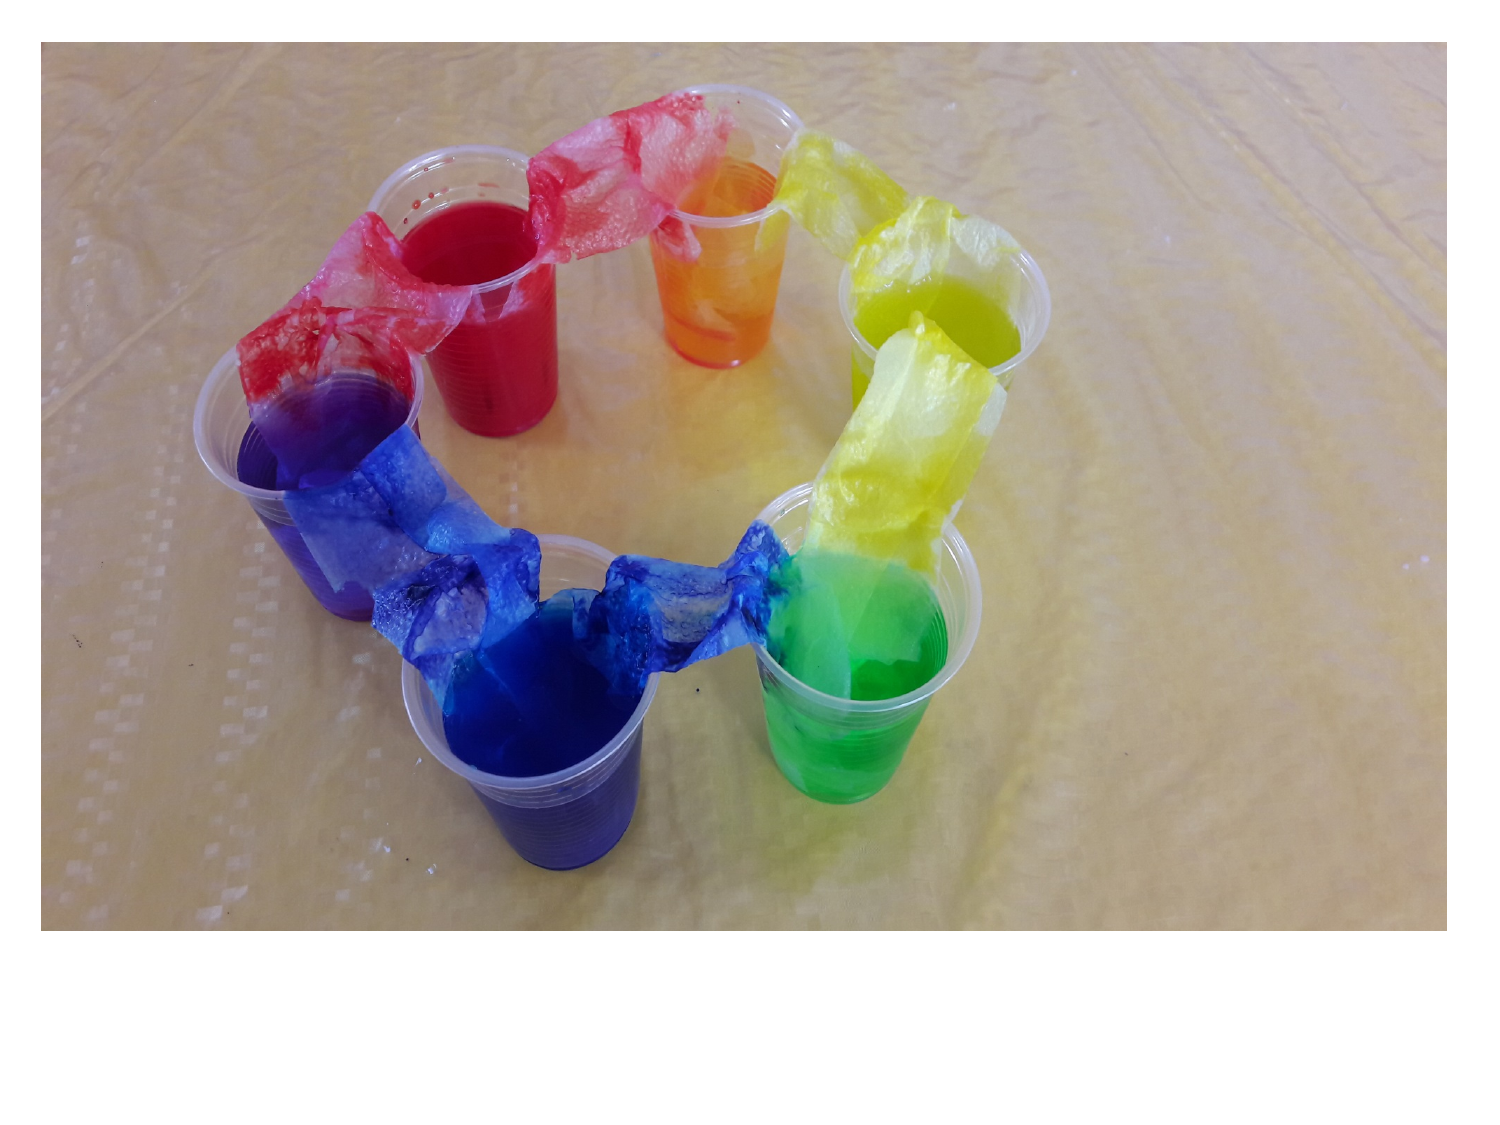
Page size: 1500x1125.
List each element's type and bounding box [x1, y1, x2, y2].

picture [41, 42, 1447, 931]
